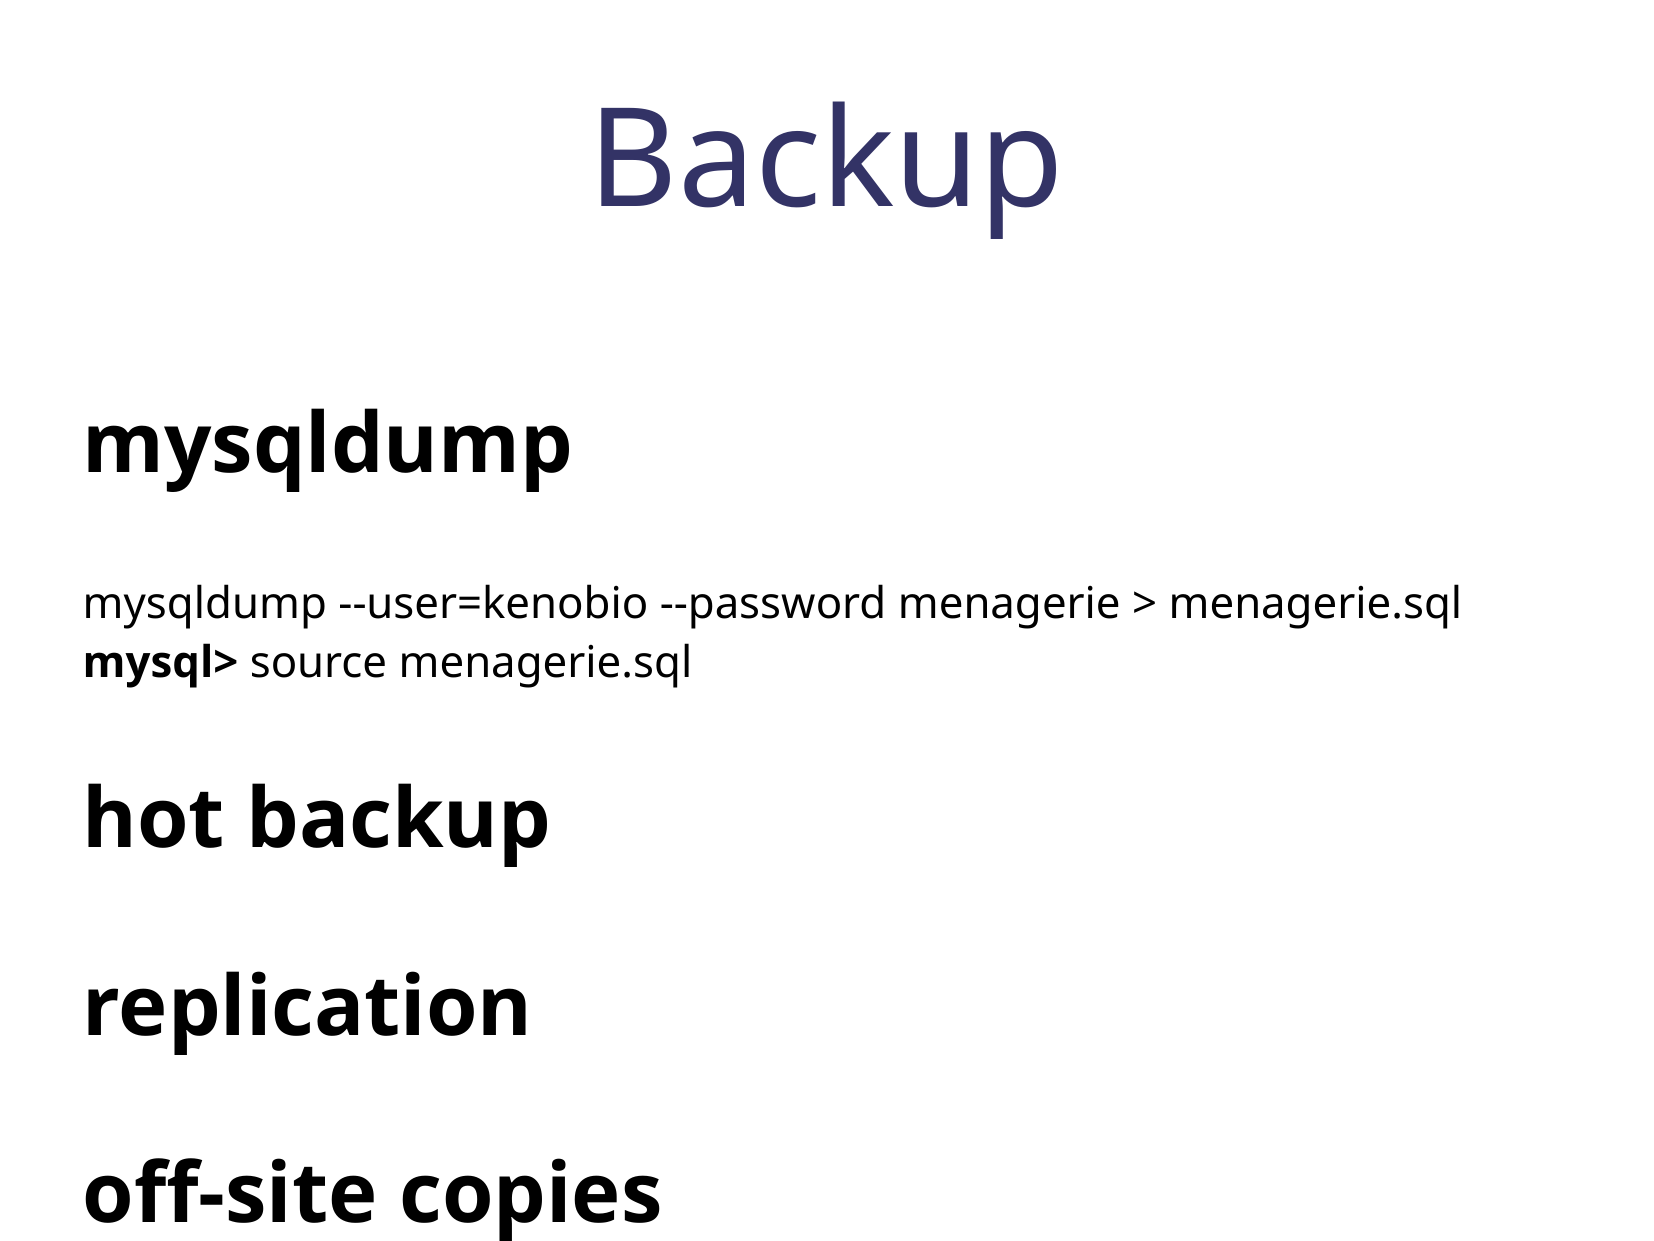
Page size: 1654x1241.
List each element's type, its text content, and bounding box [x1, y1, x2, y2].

title Backup [82, 56, 1571, 250]
subtitle mysqldump mysqldump --user=kenobio --password menagerie > menagerie.sql mysql> source menagerie.sql hot backup replication off-site copies [82, 383, 1654, 1155]
